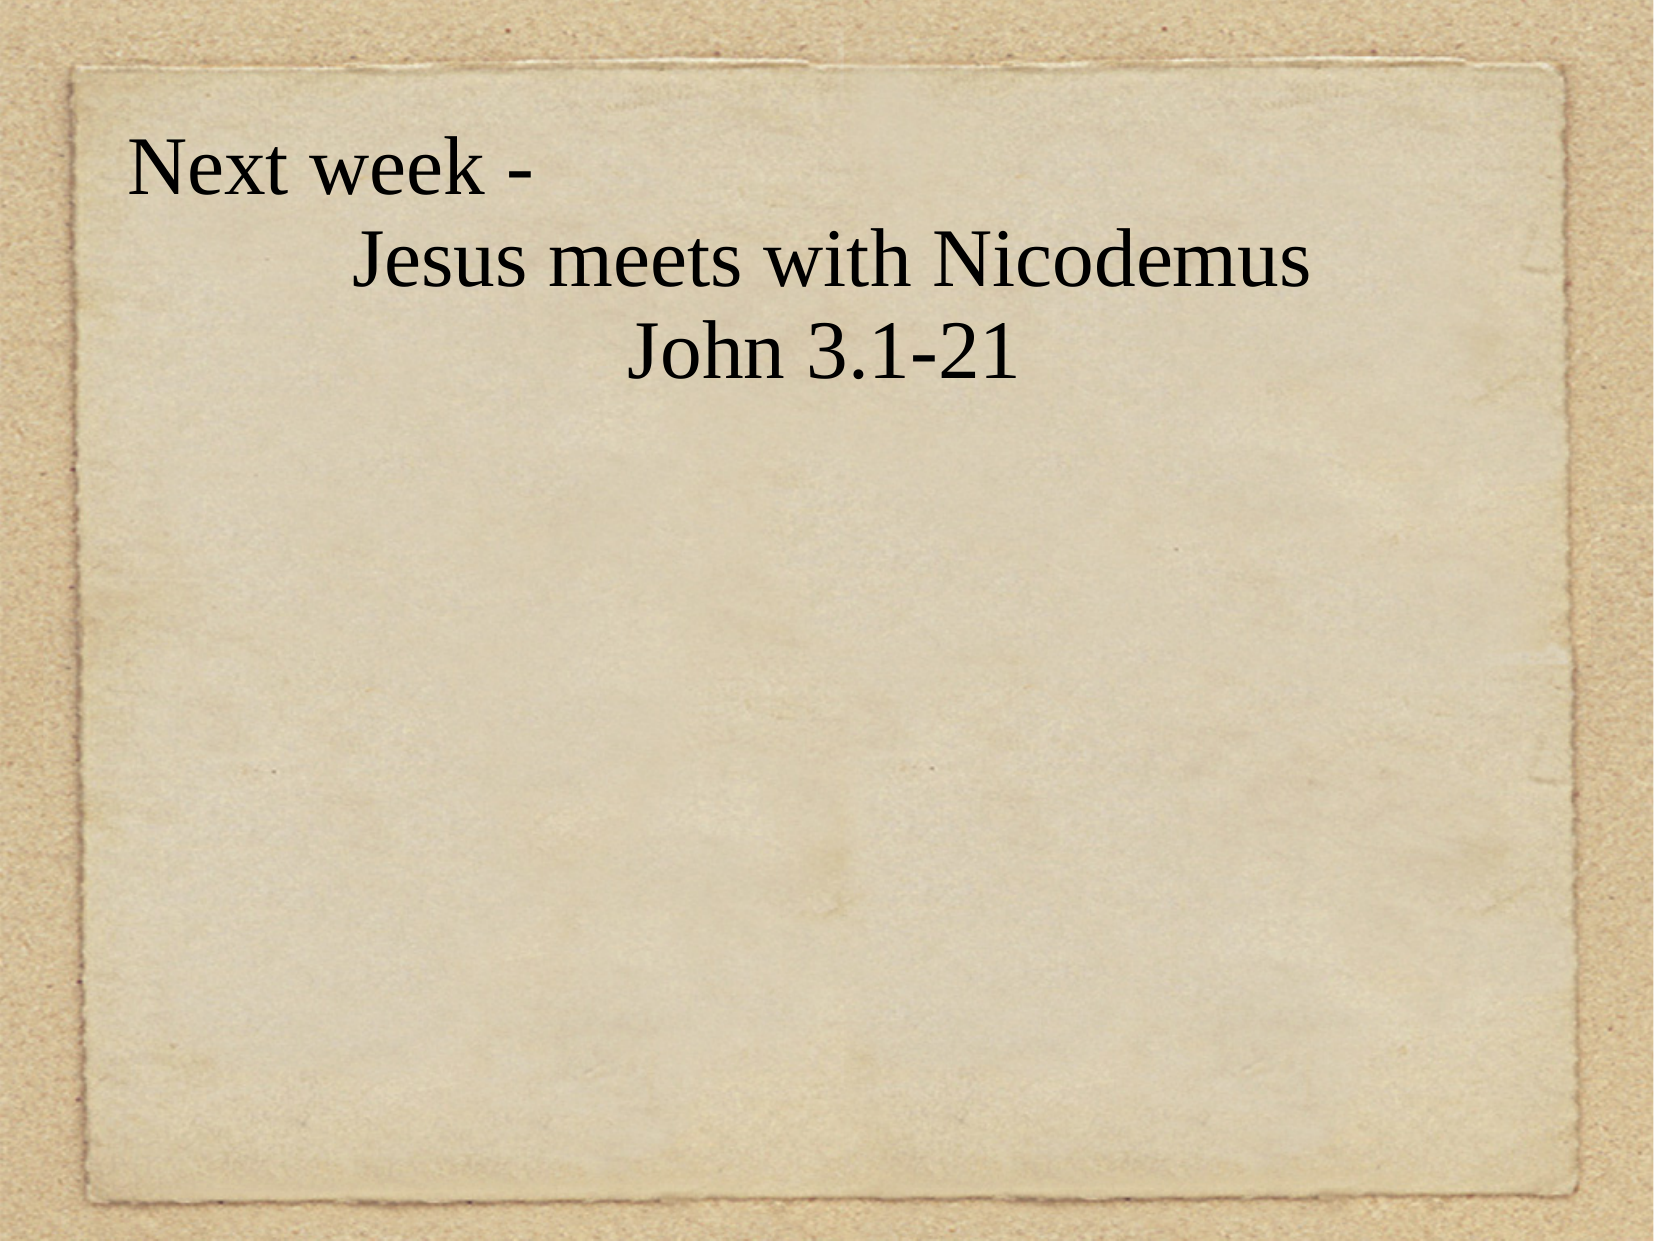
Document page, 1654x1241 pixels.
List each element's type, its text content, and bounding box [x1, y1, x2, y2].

text_box Next week - Jesus meets with Nicodemus John 3.1-21 [112, 112, 1538, 405]
picture [0, 0, 1654, 1241]
